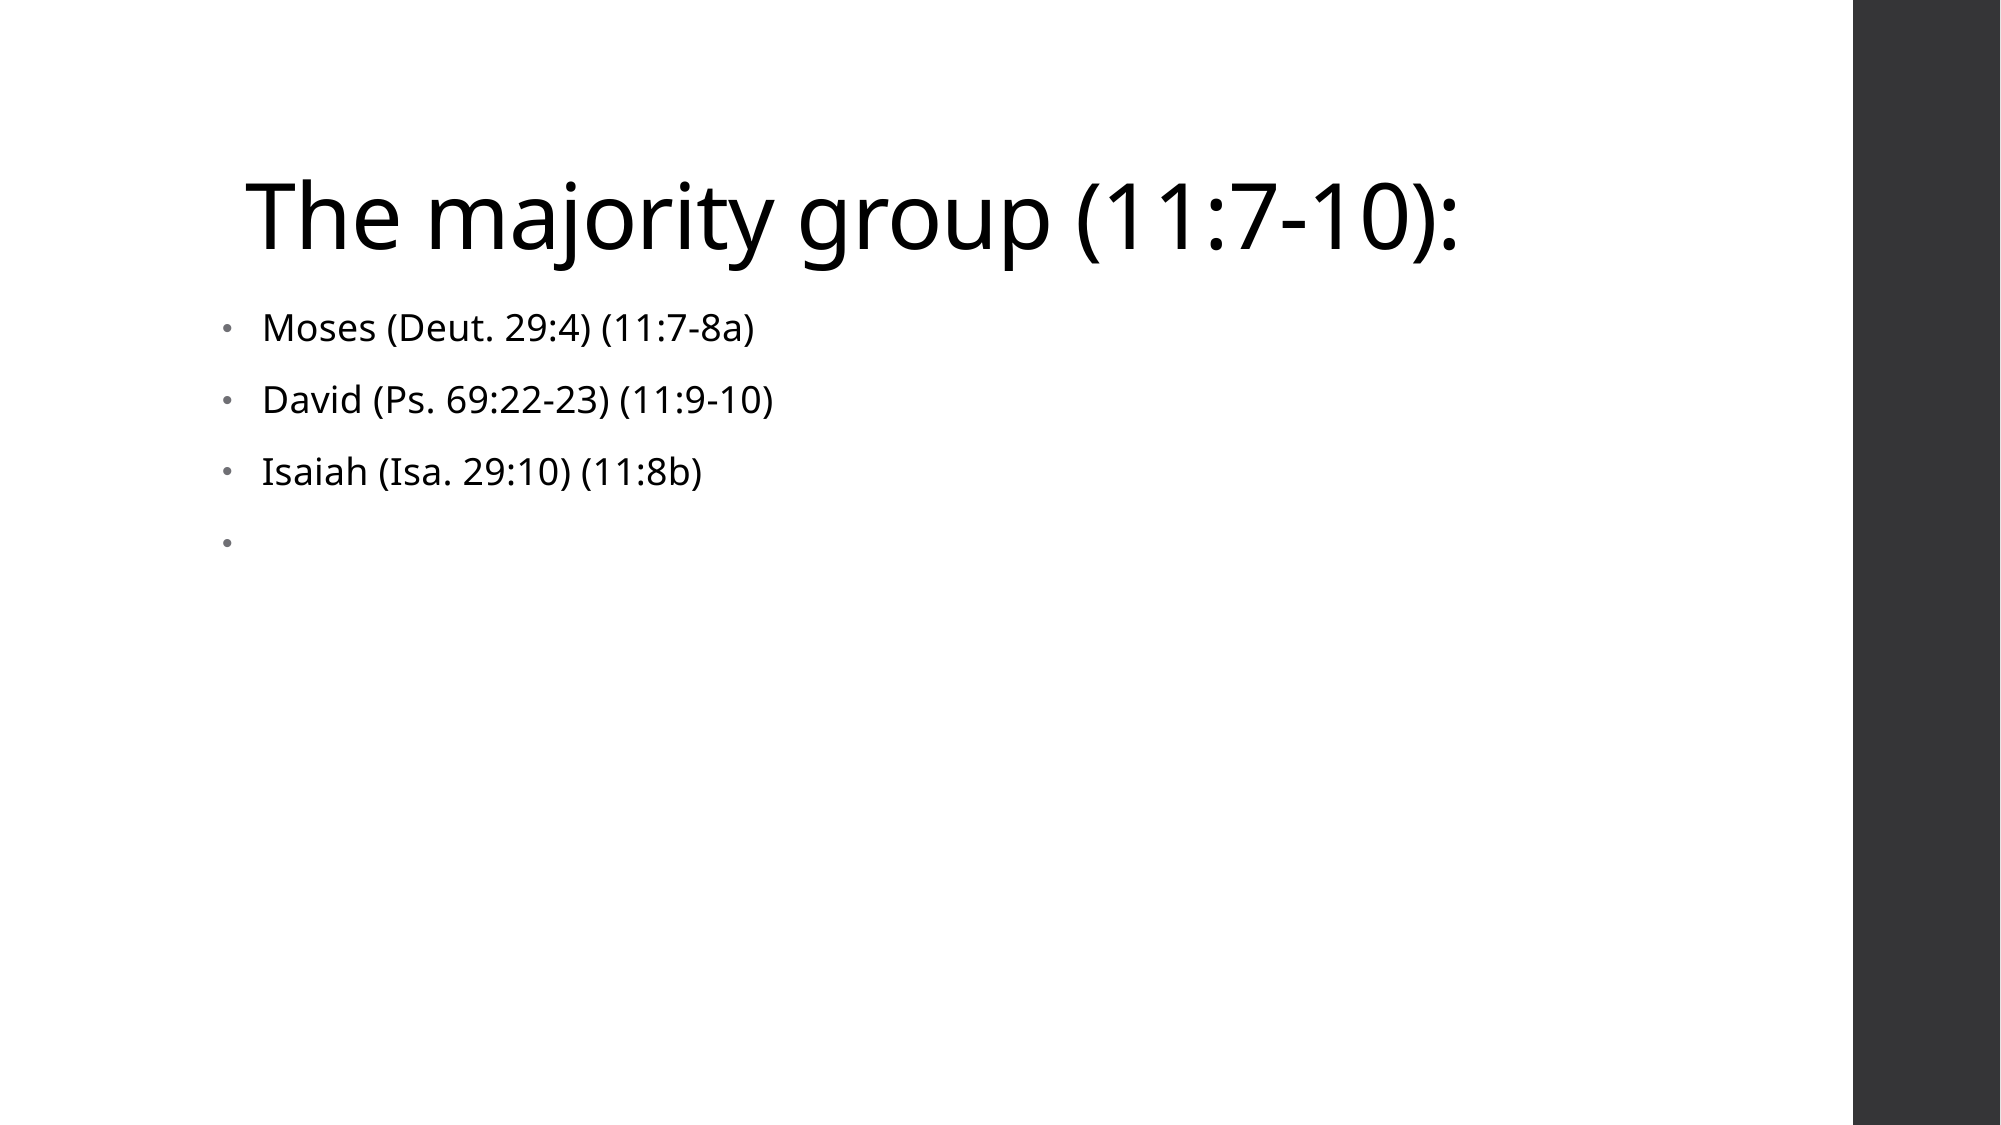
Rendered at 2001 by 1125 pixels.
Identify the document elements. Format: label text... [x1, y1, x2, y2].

list Moses (Deut. 29:4) (11:7-8a) David (Ps. 69:22-23) (11:9-10) Isaiah (Isa. 29:10) (11:8b) [206, 299, 1617, 1014]
title The majority group (11:7-10): [206, 60, 1797, 278]
